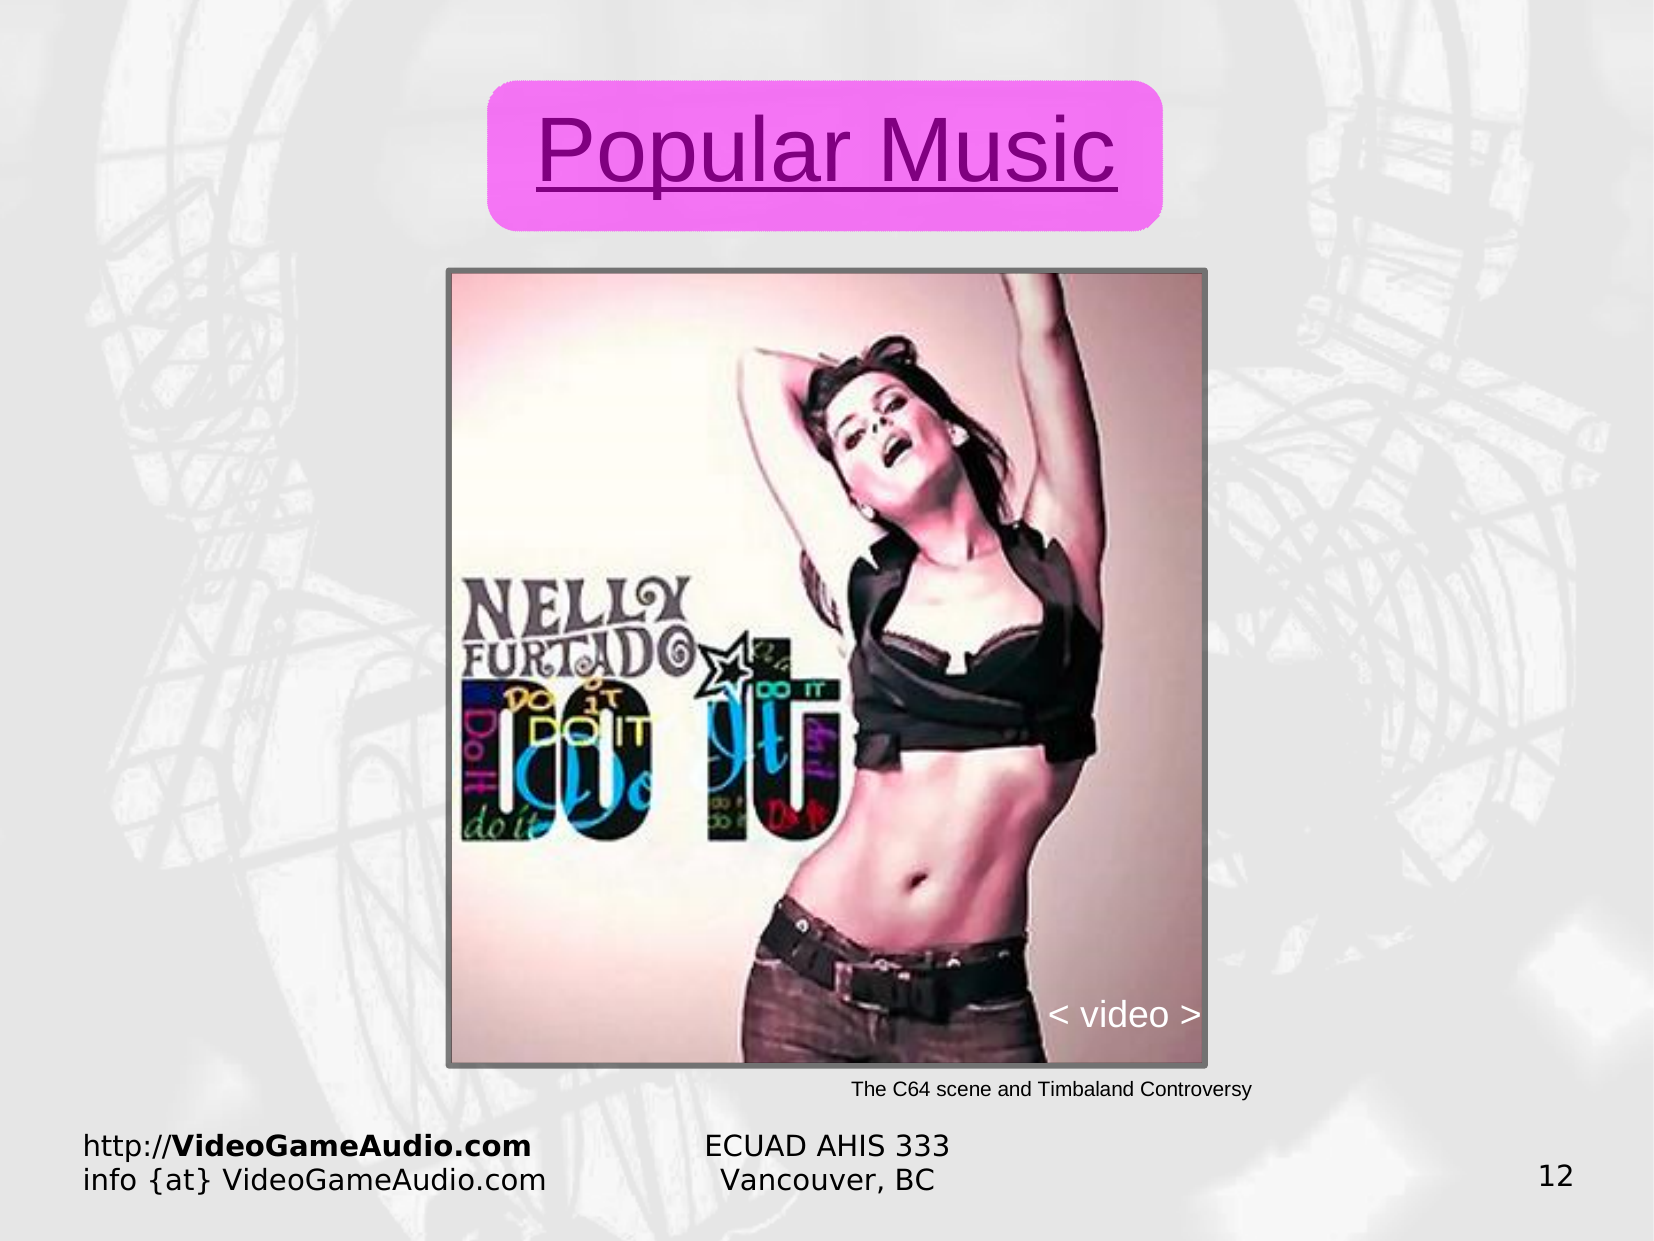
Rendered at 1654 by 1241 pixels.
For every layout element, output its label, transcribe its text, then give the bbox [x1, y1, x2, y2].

title Popular Music [82, 49, 1571, 257]
text_box < video > [1033, 988, 1258, 1046]
picture [0, 0, 1654, 1241]
text_box [487, 80, 1163, 231]
